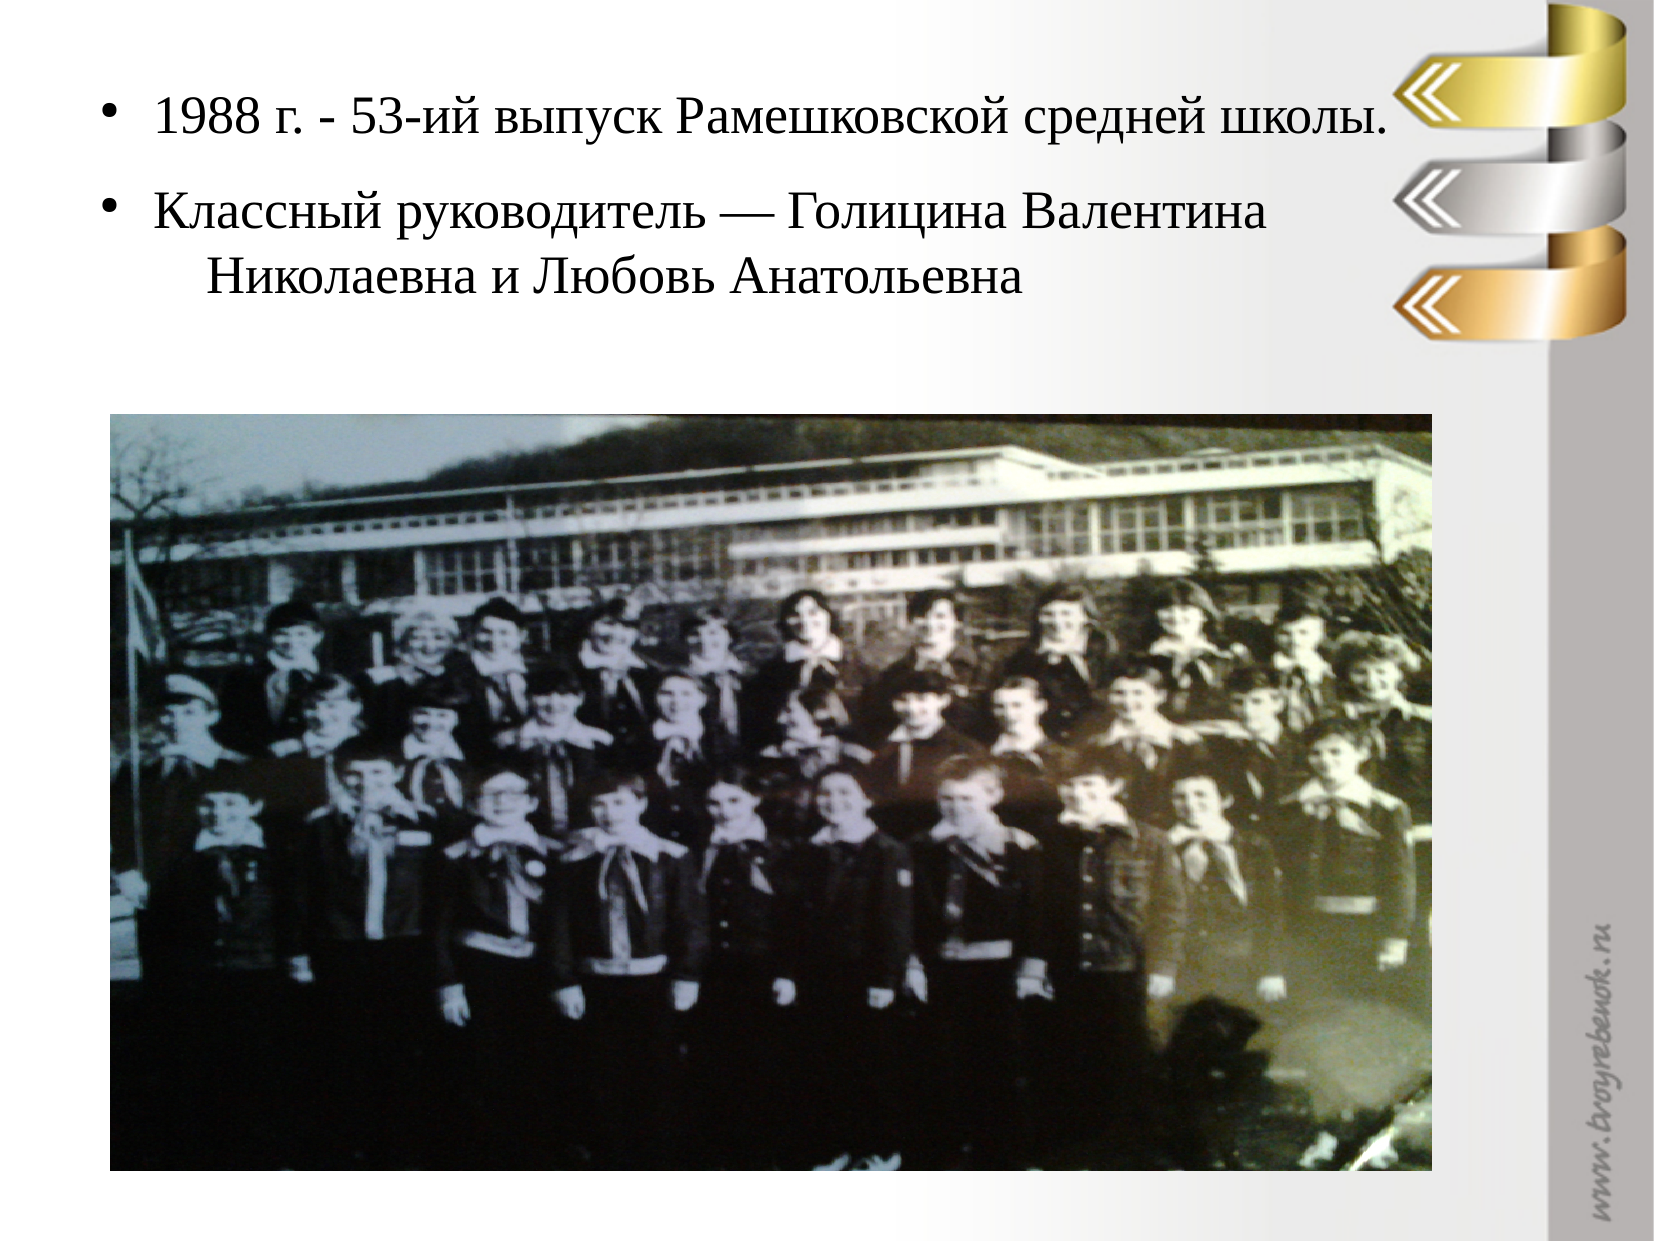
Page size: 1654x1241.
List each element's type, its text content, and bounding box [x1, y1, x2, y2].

list 1988 г. - 53-ий выпуск Рамешковской средней школы. Классный руководитель — Голицина Валентина Николаевна и Любовь Анатольевна [64, 79, 1394, 368]
picture [110, 414, 1432, 1171]
